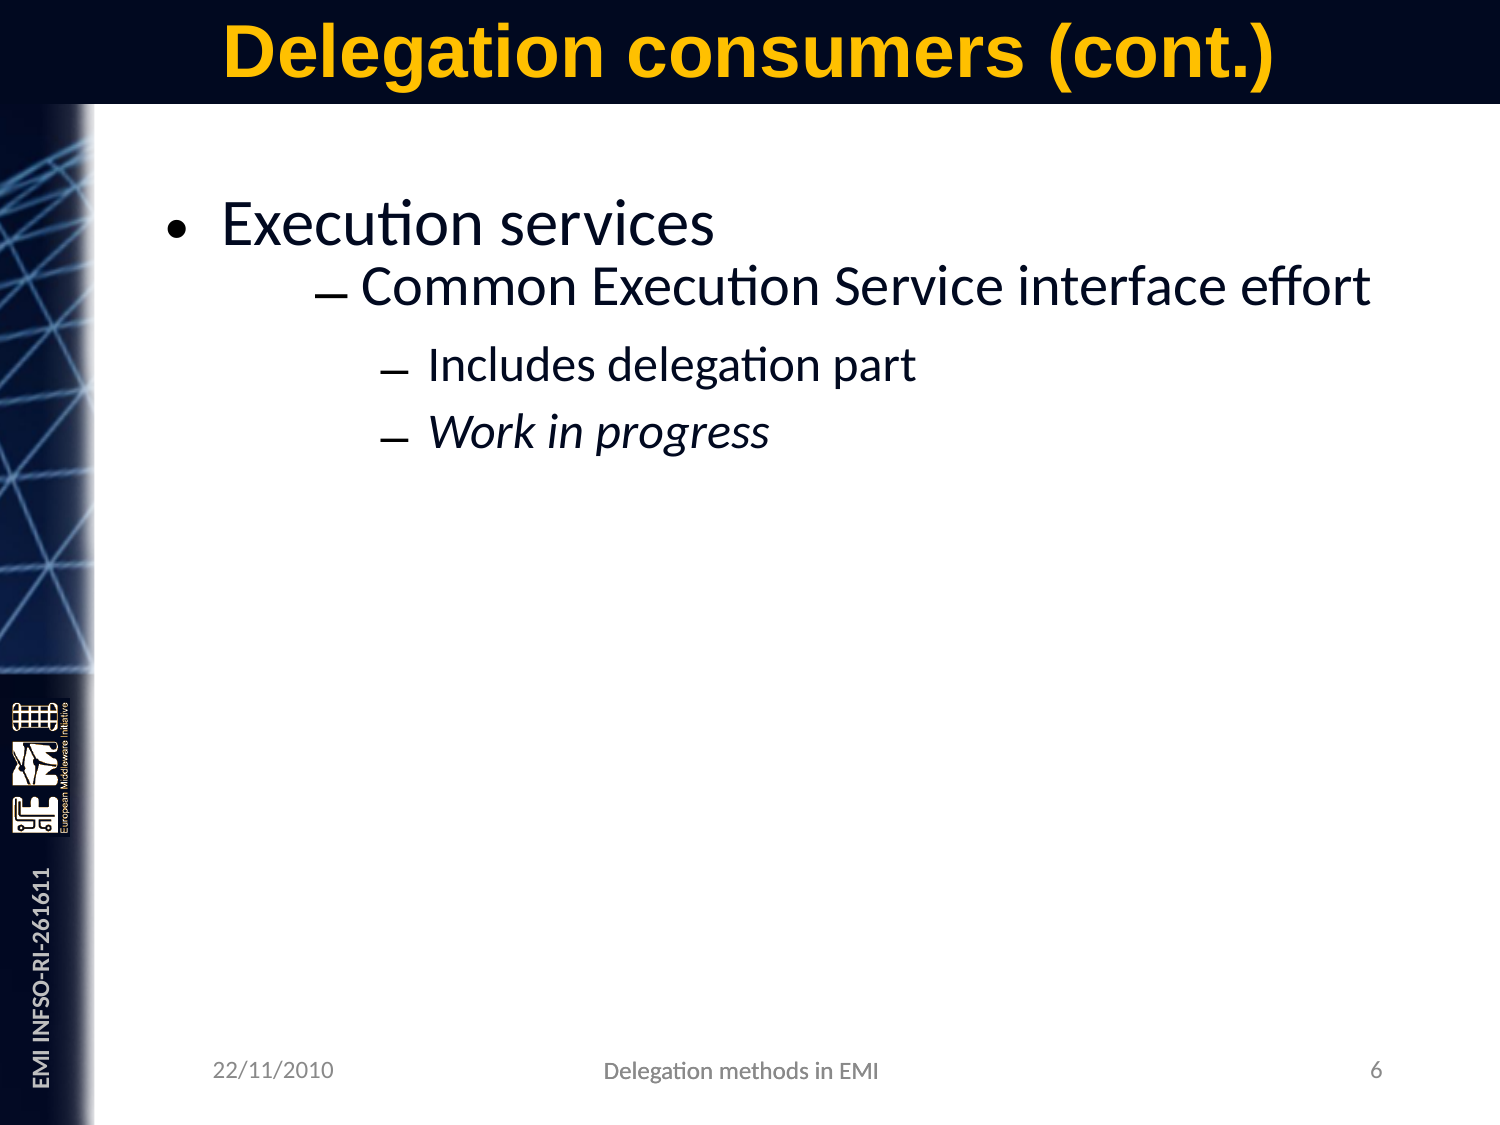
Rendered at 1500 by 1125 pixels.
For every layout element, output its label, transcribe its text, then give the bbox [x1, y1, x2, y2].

text_box <number> [1354, 1042, 1424, 1103]
text_box Delegation methods in EMI [380, 1042, 1103, 1103]
list Execution services Common Execution Service interface effort Includes delegation part Work in progress [150, 187, 1463, 976]
title Delegation consumers (cont.) [0, 0, 1500, 104]
picture [0, 104, 106, 1125]
